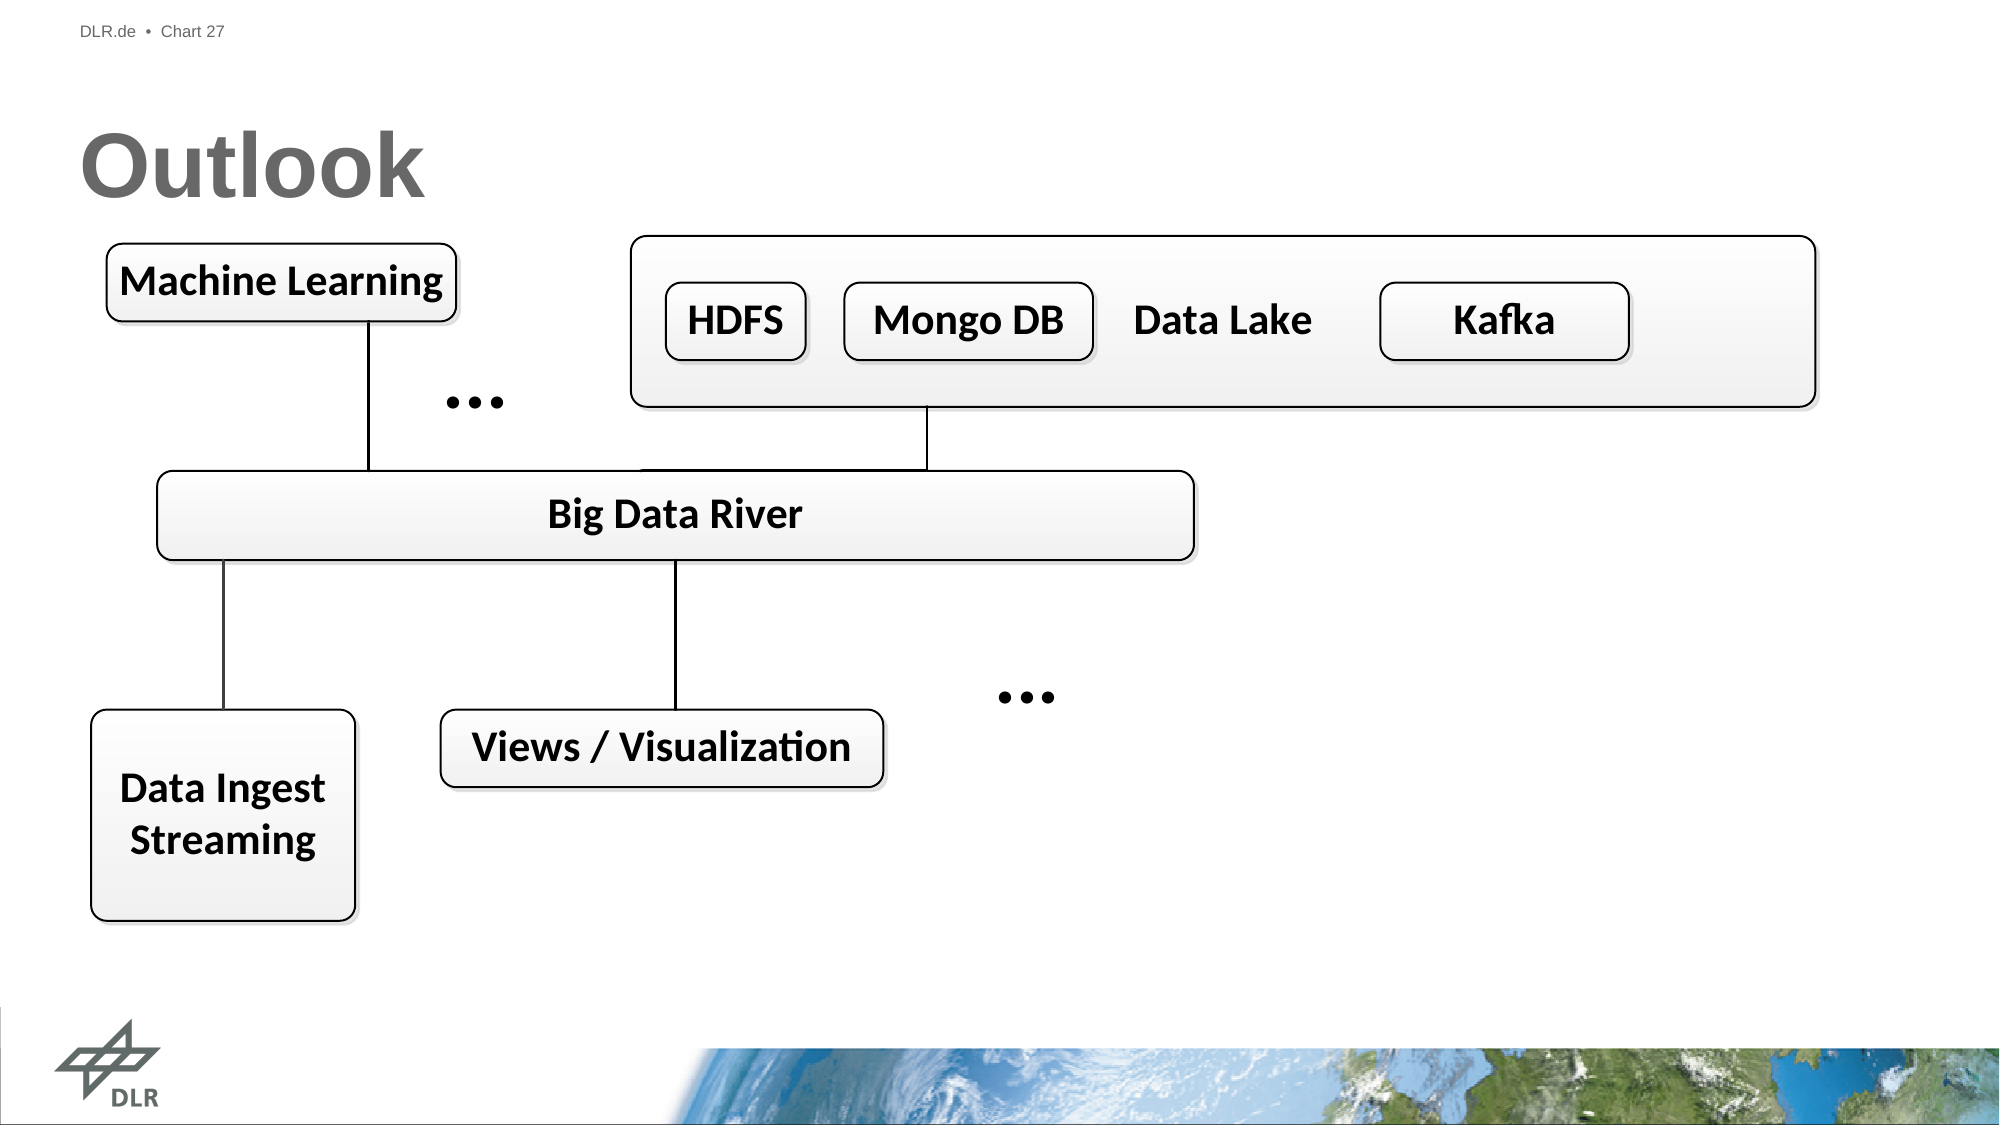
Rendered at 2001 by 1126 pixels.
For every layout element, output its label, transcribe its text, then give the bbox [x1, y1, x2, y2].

title Outlook [79, 106, 1921, 228]
picture [87, 231, 1824, 929]
slide_number DLR.de • Chart <number> [79, 20, 251, 45]
